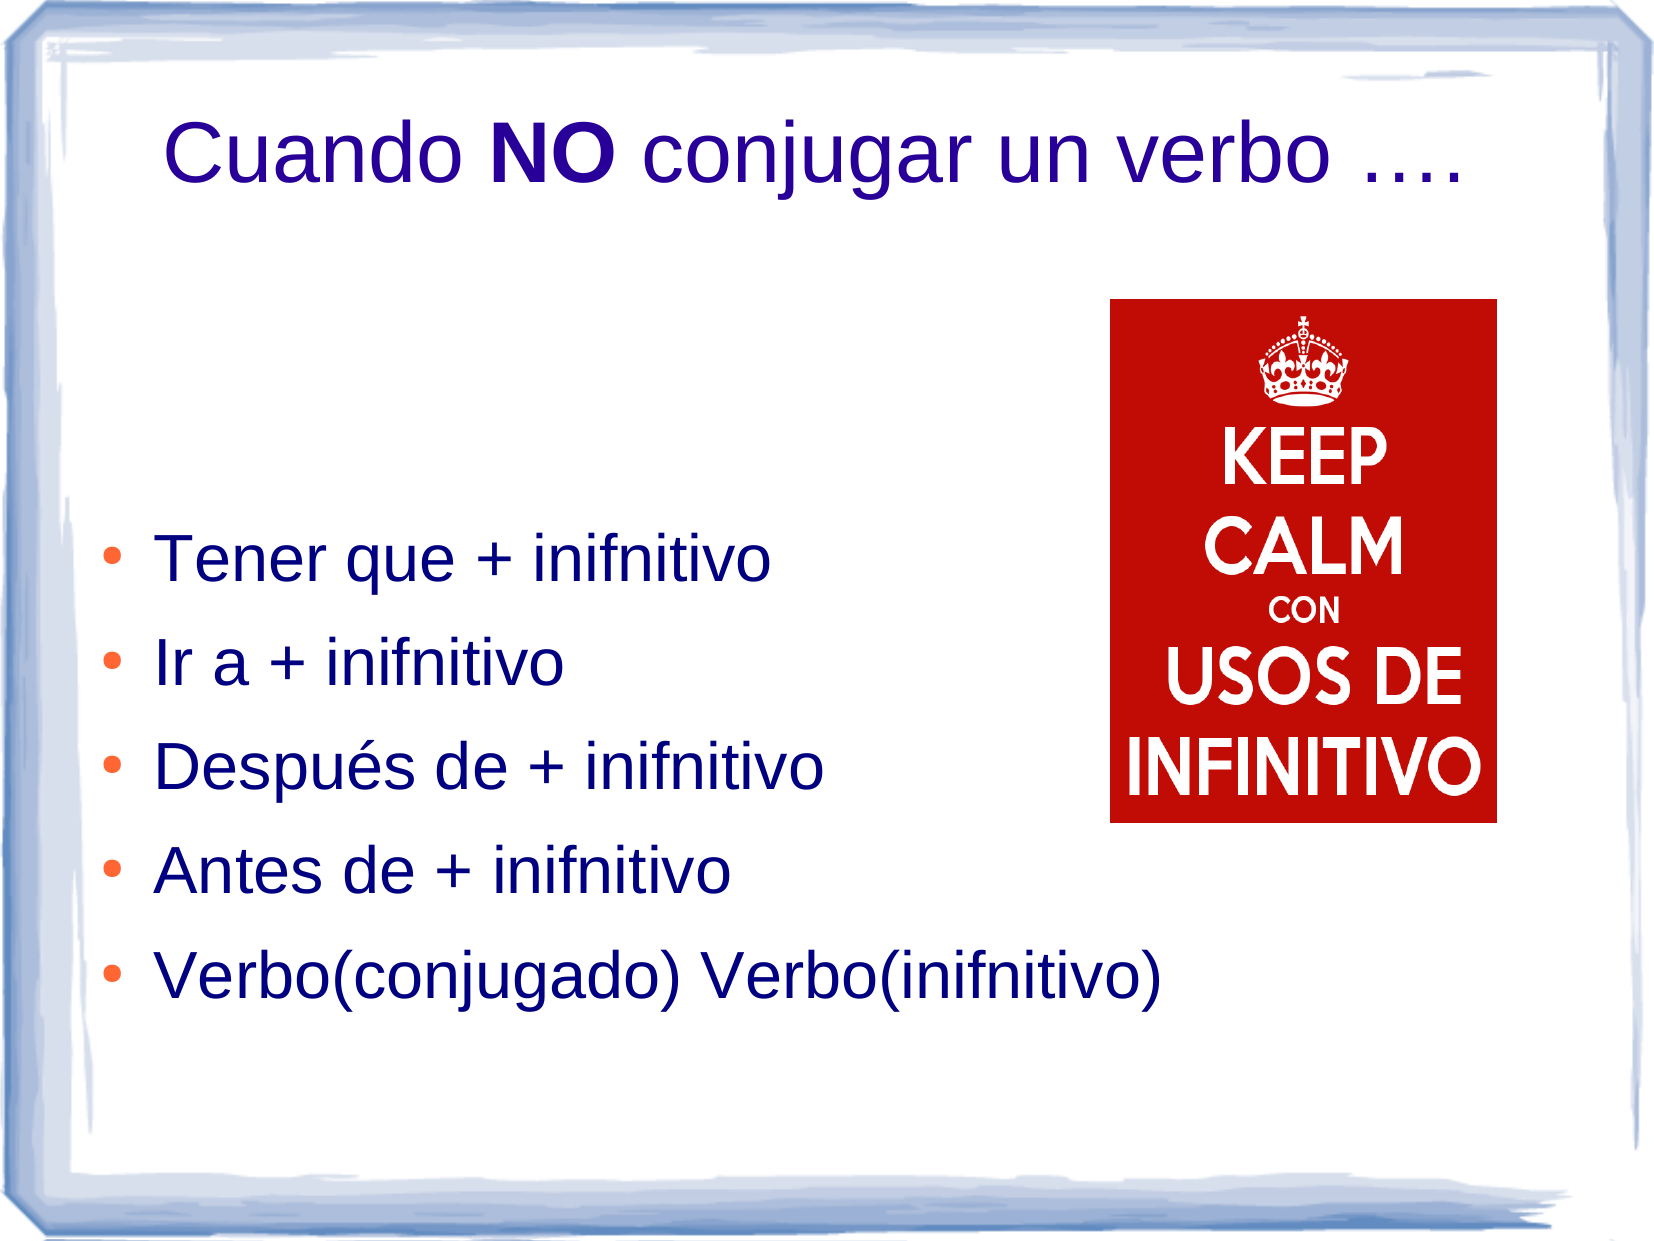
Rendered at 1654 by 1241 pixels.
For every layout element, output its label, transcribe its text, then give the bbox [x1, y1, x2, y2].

title Cuando NO conjugar un verbo …. [82, 49, 1571, 257]
list Tener que + inifnitivo Ir a + inifnitivo Después de + inifnitivo Antes de + inifnitivo Verbo(conjugado) Verbo(inifnitivo) [82, 520, 1571, 1131]
picture [0, 0, 1654, 1241]
